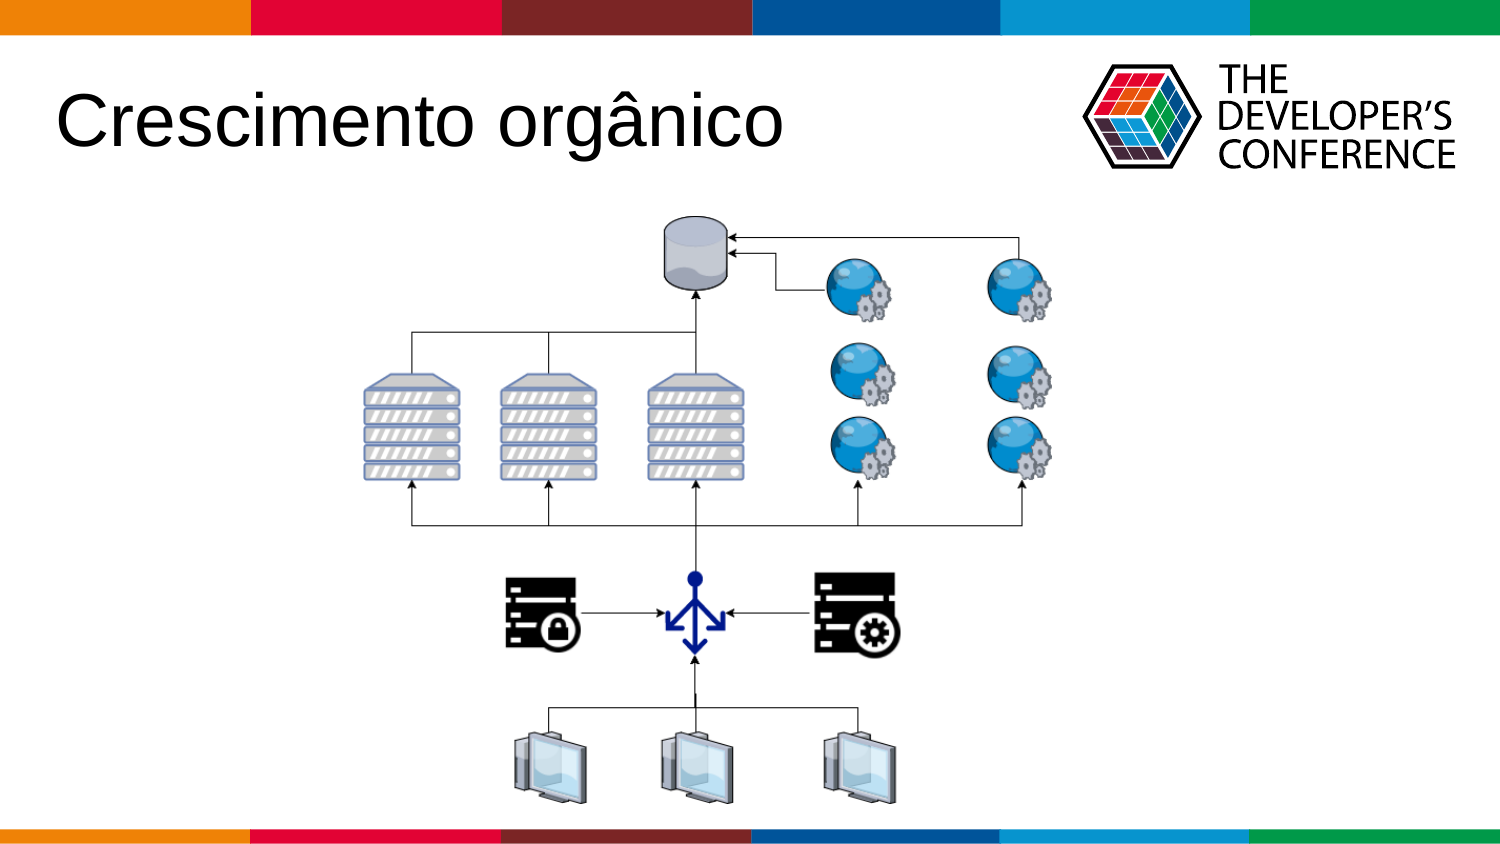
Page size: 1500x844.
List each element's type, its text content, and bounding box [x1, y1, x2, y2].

title Crescimento orgânico [41, 59, 975, 174]
picture [363, 216, 1052, 804]
